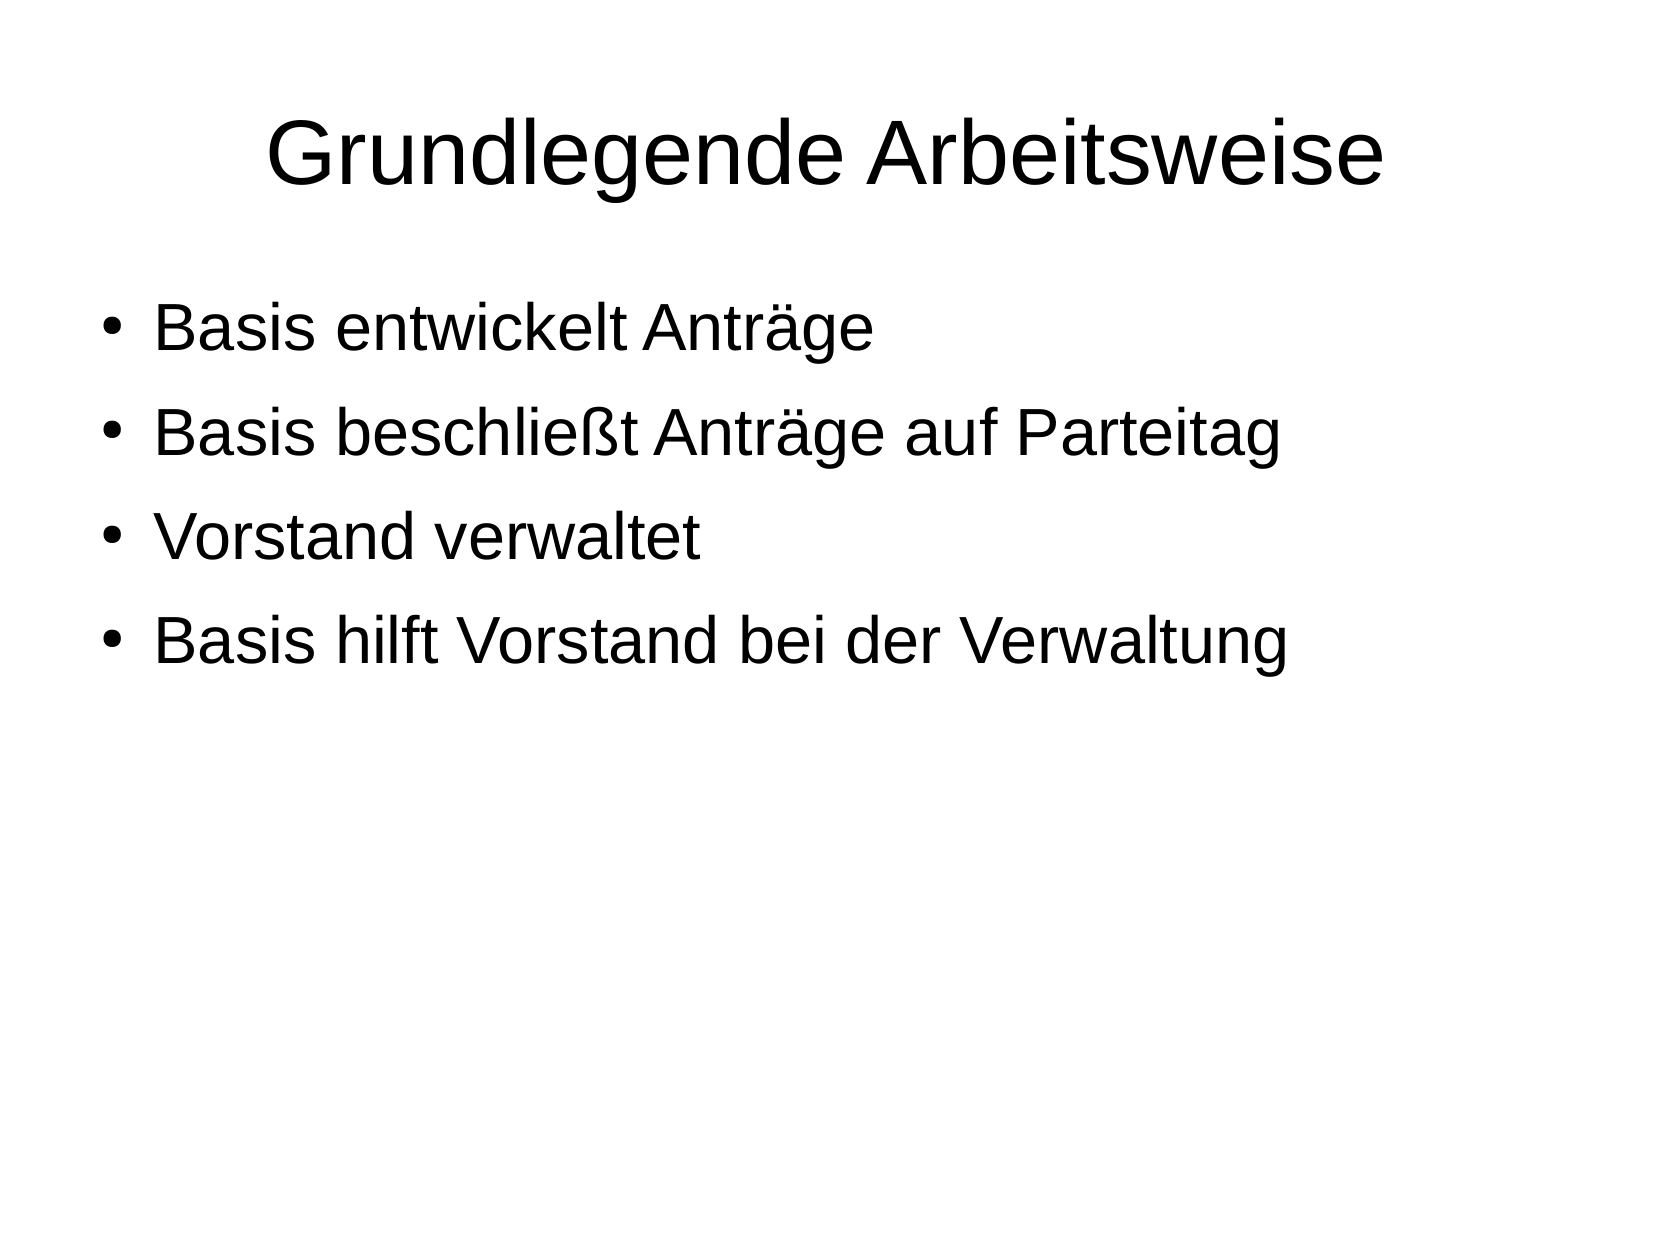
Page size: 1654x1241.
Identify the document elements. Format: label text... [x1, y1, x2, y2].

title Grundlegende Arbeitsweise [82, 49, 1571, 257]
list Basis entwickelt Anträge Basis beschließt Anträge auf Parteitag Vorstand verwaltet Basis hilft Vorstand bei der Verwaltung [82, 290, 1538, 1010]
